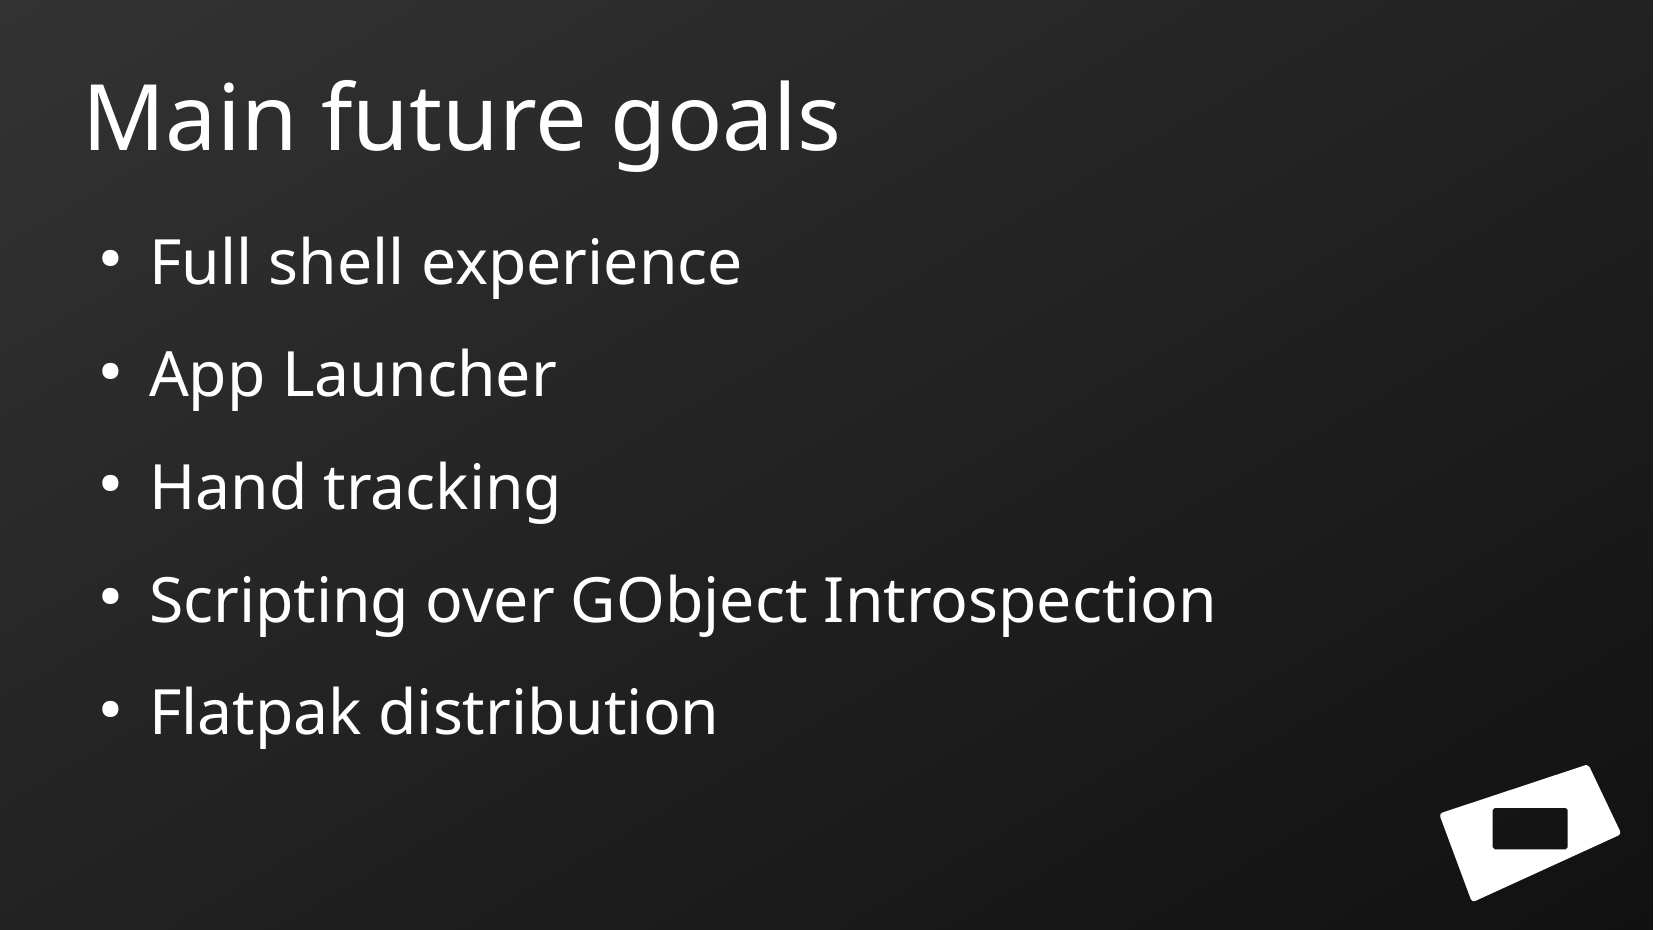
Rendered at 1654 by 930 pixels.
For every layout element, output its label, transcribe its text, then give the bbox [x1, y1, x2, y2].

title Main future goals [82, 37, 1571, 193]
list Full shell experience App Launcher Hand tracking Scripting over GObject Introspection Flatpak distribution [82, 217, 1571, 757]
picture [1440, 765, 1621, 902]
